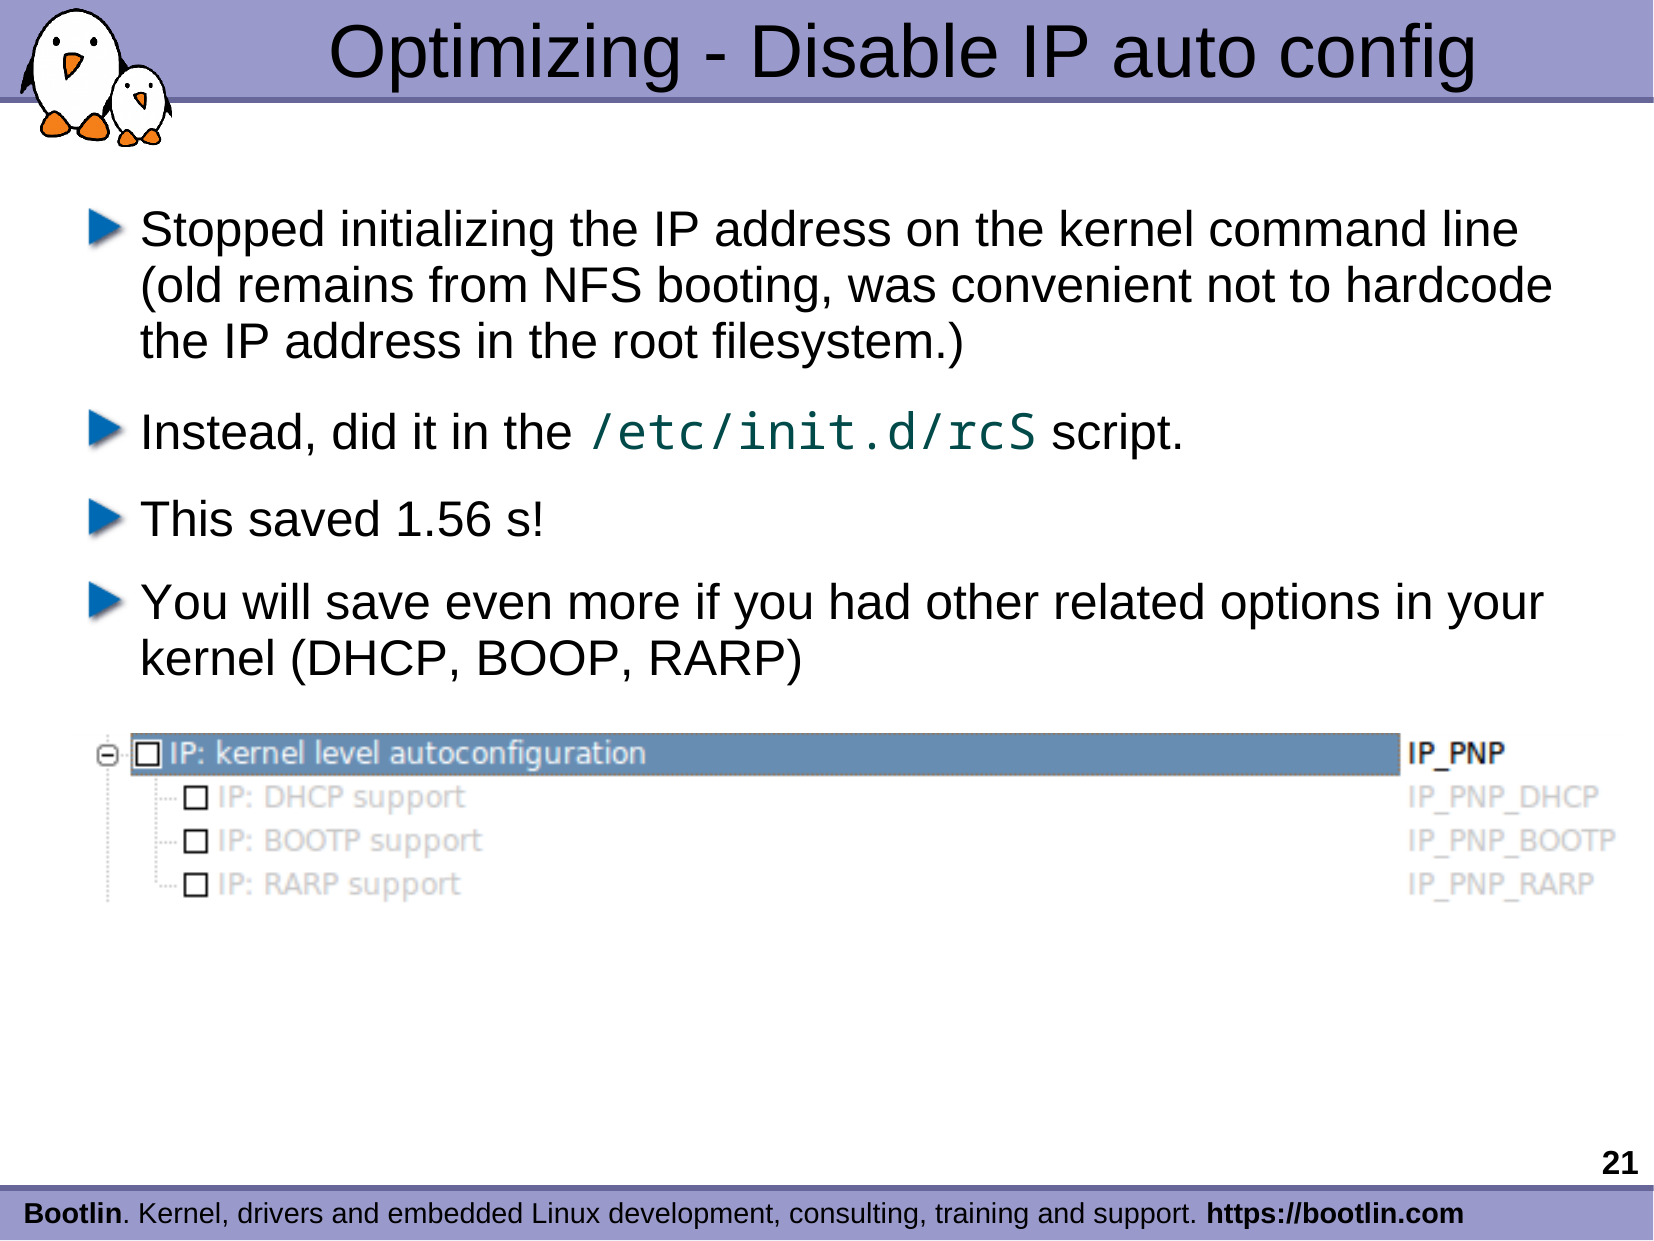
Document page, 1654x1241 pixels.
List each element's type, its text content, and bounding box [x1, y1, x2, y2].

picture [20, 8, 172, 147]
picture [71, 733, 1628, 905]
title Optimizing - Disable IP auto config [178, 5, 1631, 97]
list Stopped initializing the IP address on the kernel command line (old remains from NFS booting, was convenient not to hardcode the IP address in the root filesystem.) Instead, did it in the /etc/init.d/rcS script. This saved 1.56 s! You will save even more if you had other related options in your kernel (DHCP, BOOP, RARP) [68, 201, 1592, 1118]
